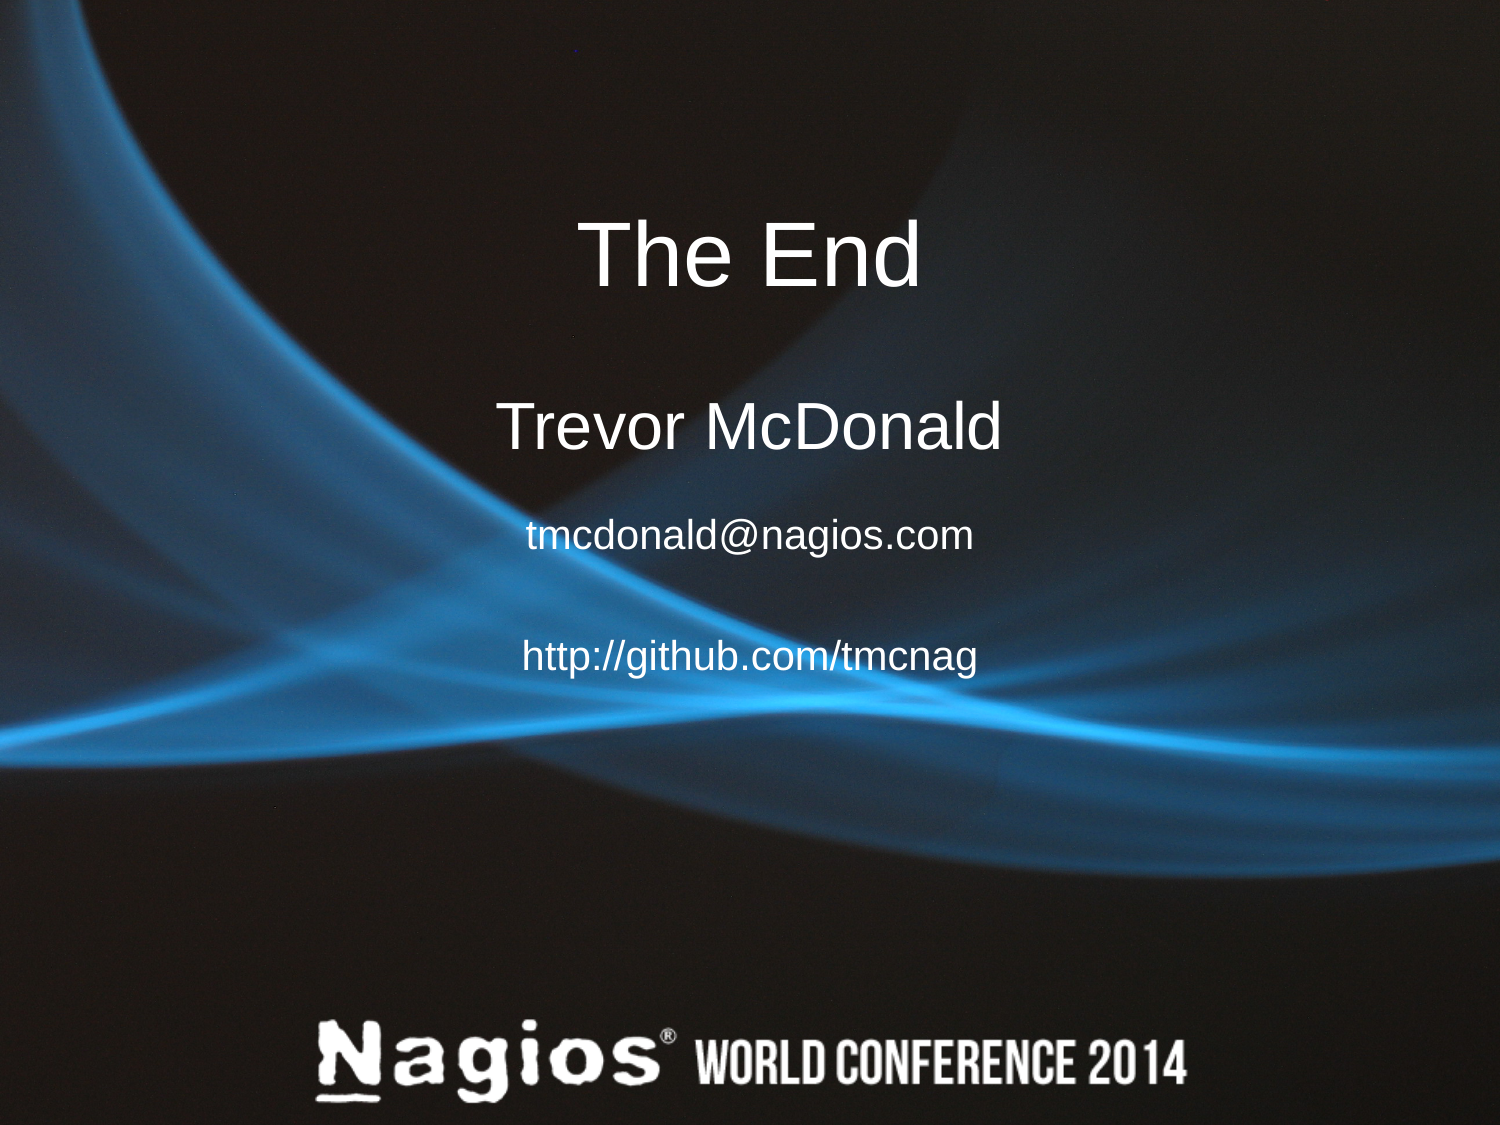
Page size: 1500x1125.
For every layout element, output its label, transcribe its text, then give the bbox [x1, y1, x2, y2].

subtitle Trevor McDonald [225, 375, 1276, 501]
picture [0, 0, 1500, 1125]
list tmcdonald@nagios.com http://github.com/tmcnag [412, 500, 1088, 826]
title The End [50, 125, 1451, 376]
